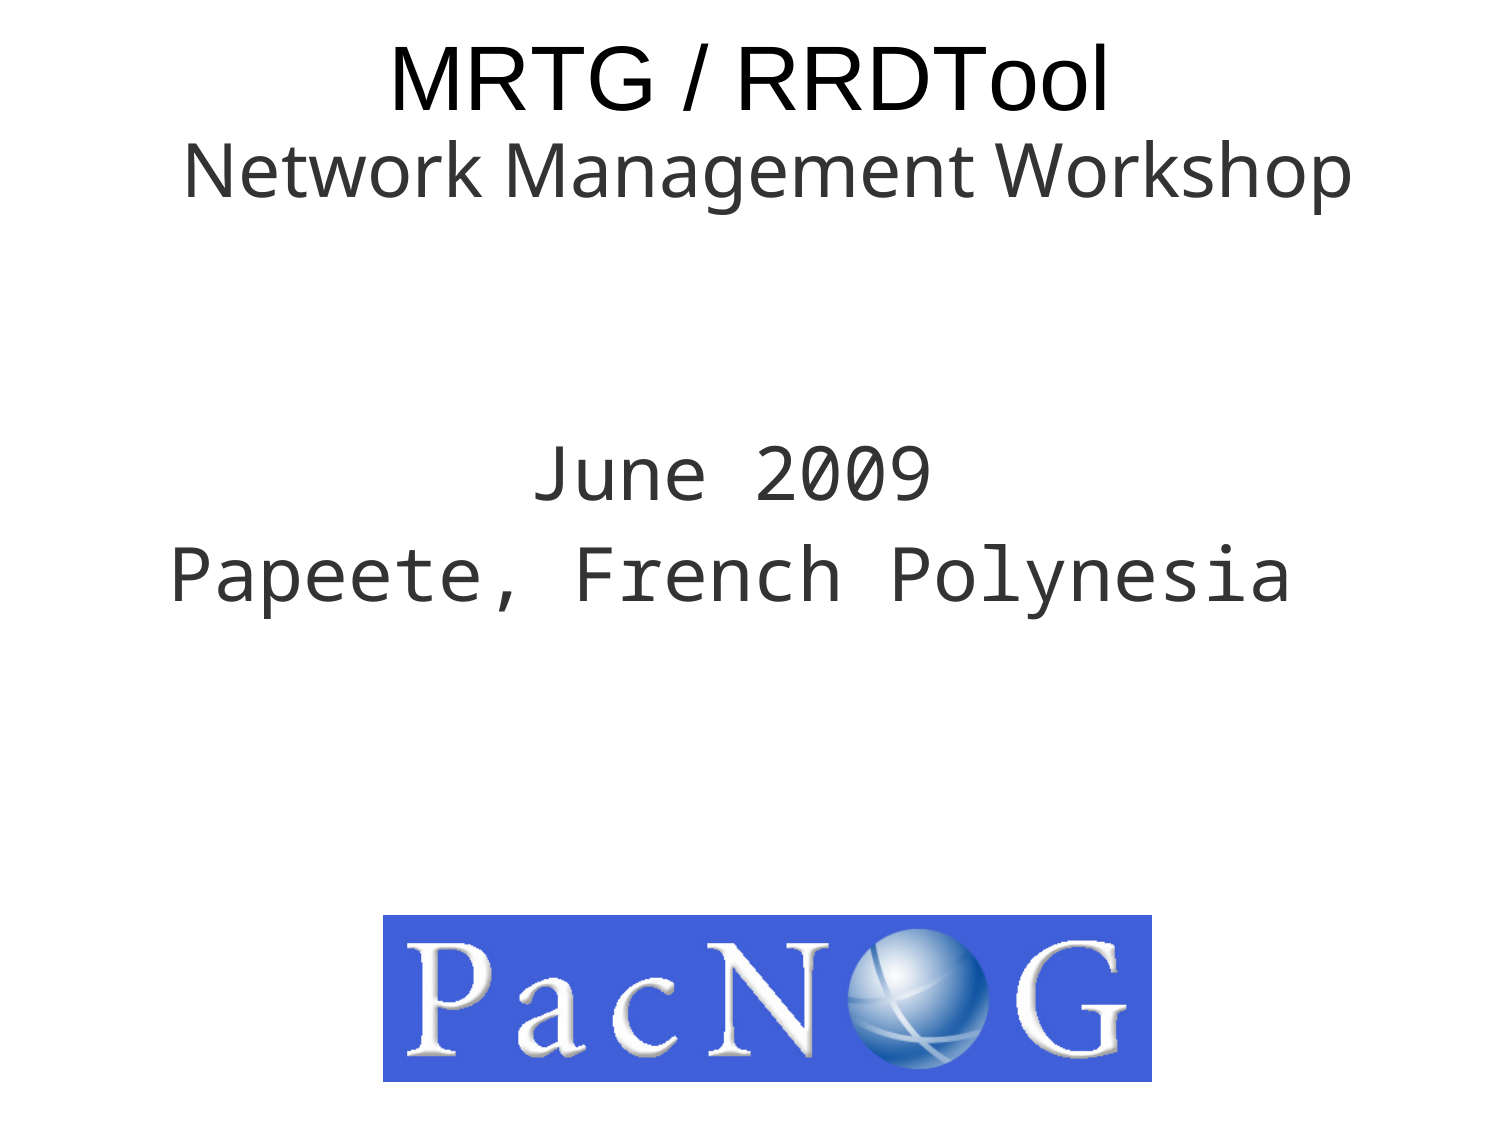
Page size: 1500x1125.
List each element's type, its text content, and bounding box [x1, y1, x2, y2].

picture [383, 915, 1152, 1082]
text_box Network Management Workshop June 2009 Papeete, French Polynesia [11, 112, 1451, 894]
title MRTG / RRDTool [112, 0, 1388, 112]
